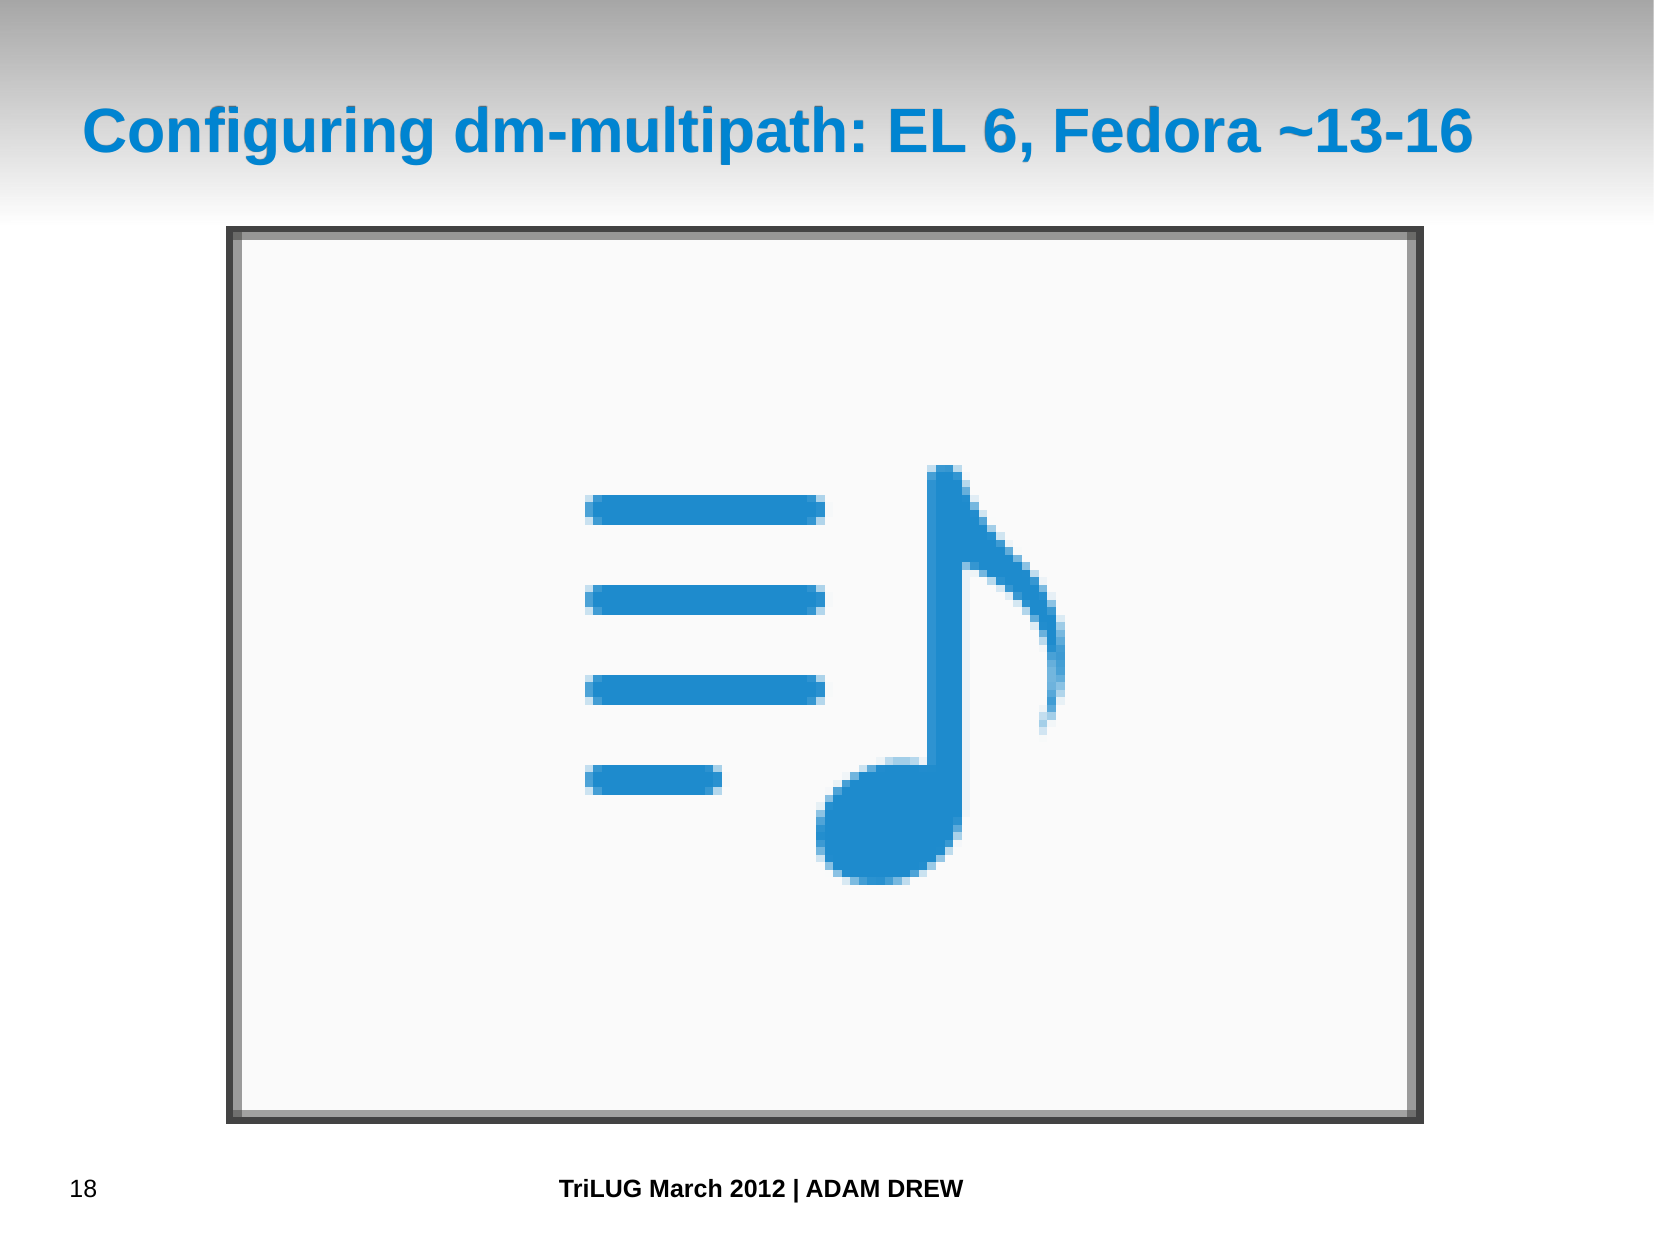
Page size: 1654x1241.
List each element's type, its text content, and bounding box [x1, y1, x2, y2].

text_box [225, 225, 1426, 1126]
title Configuring dm-multipath: EL 6, Fedora ~13-16 [82, 37, 1571, 226]
picture [0, 0, 1654, 225]
